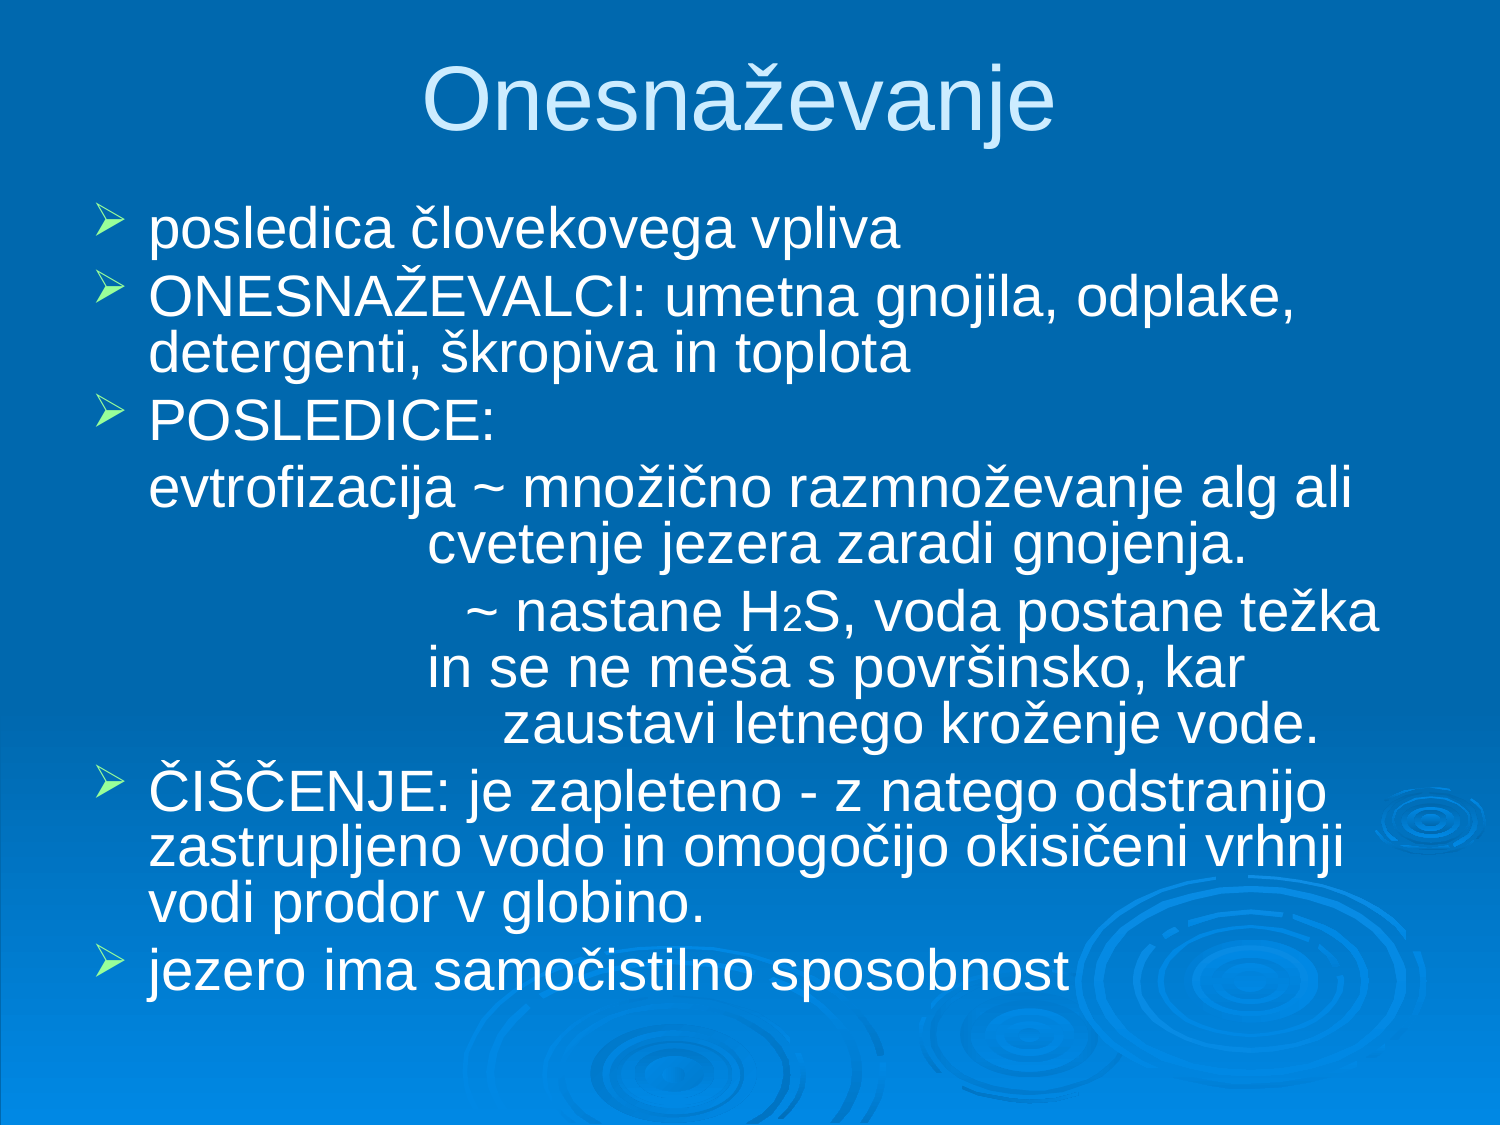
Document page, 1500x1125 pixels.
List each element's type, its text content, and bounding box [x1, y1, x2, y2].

title Onesnaževanje [64, 0, 1415, 187]
list posledica človekovega vpliva ONESNAŽEVALCI: umetna gnojila, odplake, detergenti, škropiva in toplota POSLEDICE: evtrofizacija ~ množično razmnoževanje alg ali cvetenje jezera zaradi gnojenja. ~ nastane H2S, voda postane težka in se ne meša s površinsko, kar zaustavi letnego kroženje vode. ČIŠČENJE: je zapleteno - z natego odstranijo zastrupljeno vodo in omogočijo okisičeni vrhnji vodi prodor v globino. jezero ima samočistilno sposobnost [76, 196, 1427, 1059]
